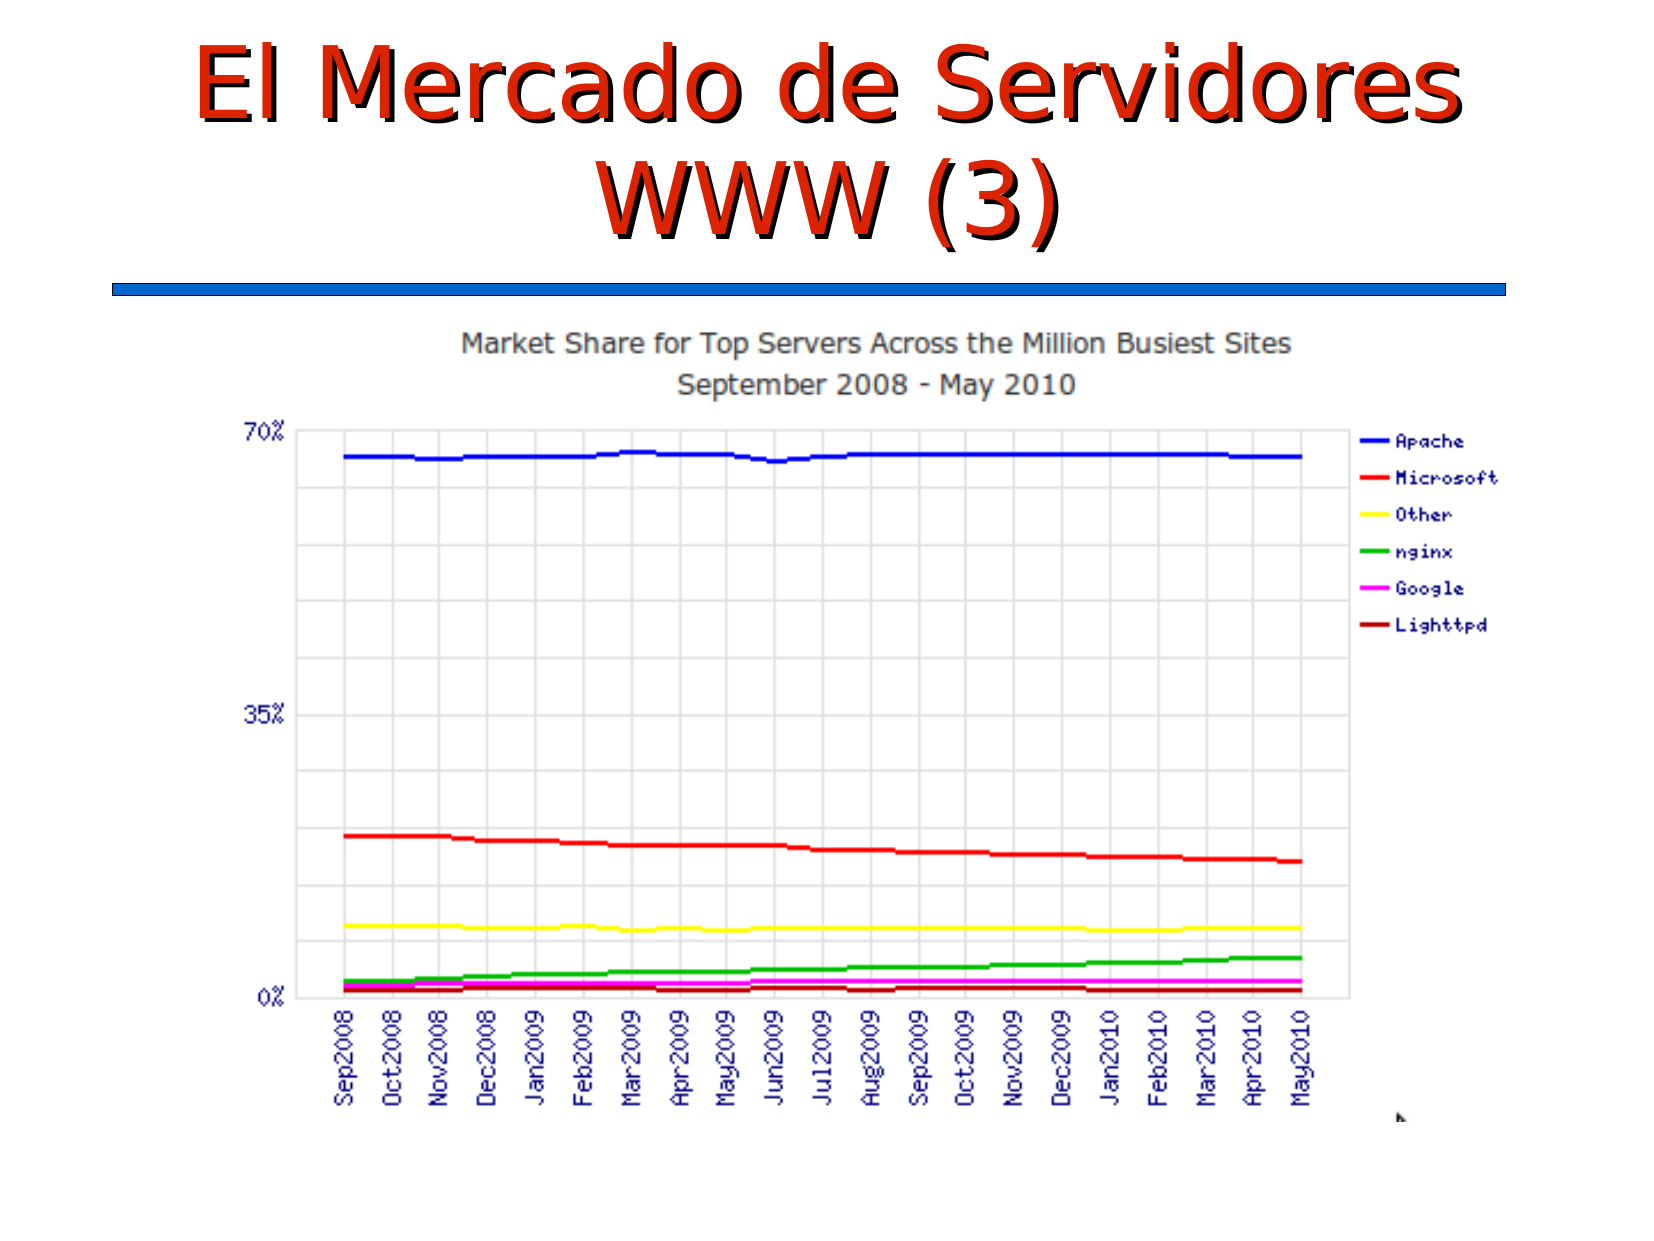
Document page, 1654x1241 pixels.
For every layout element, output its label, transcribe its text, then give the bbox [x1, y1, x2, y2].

picture [236, 324, 1526, 1123]
title El Mercado de Servidores WWW (3) [121, 25, 1534, 258]
